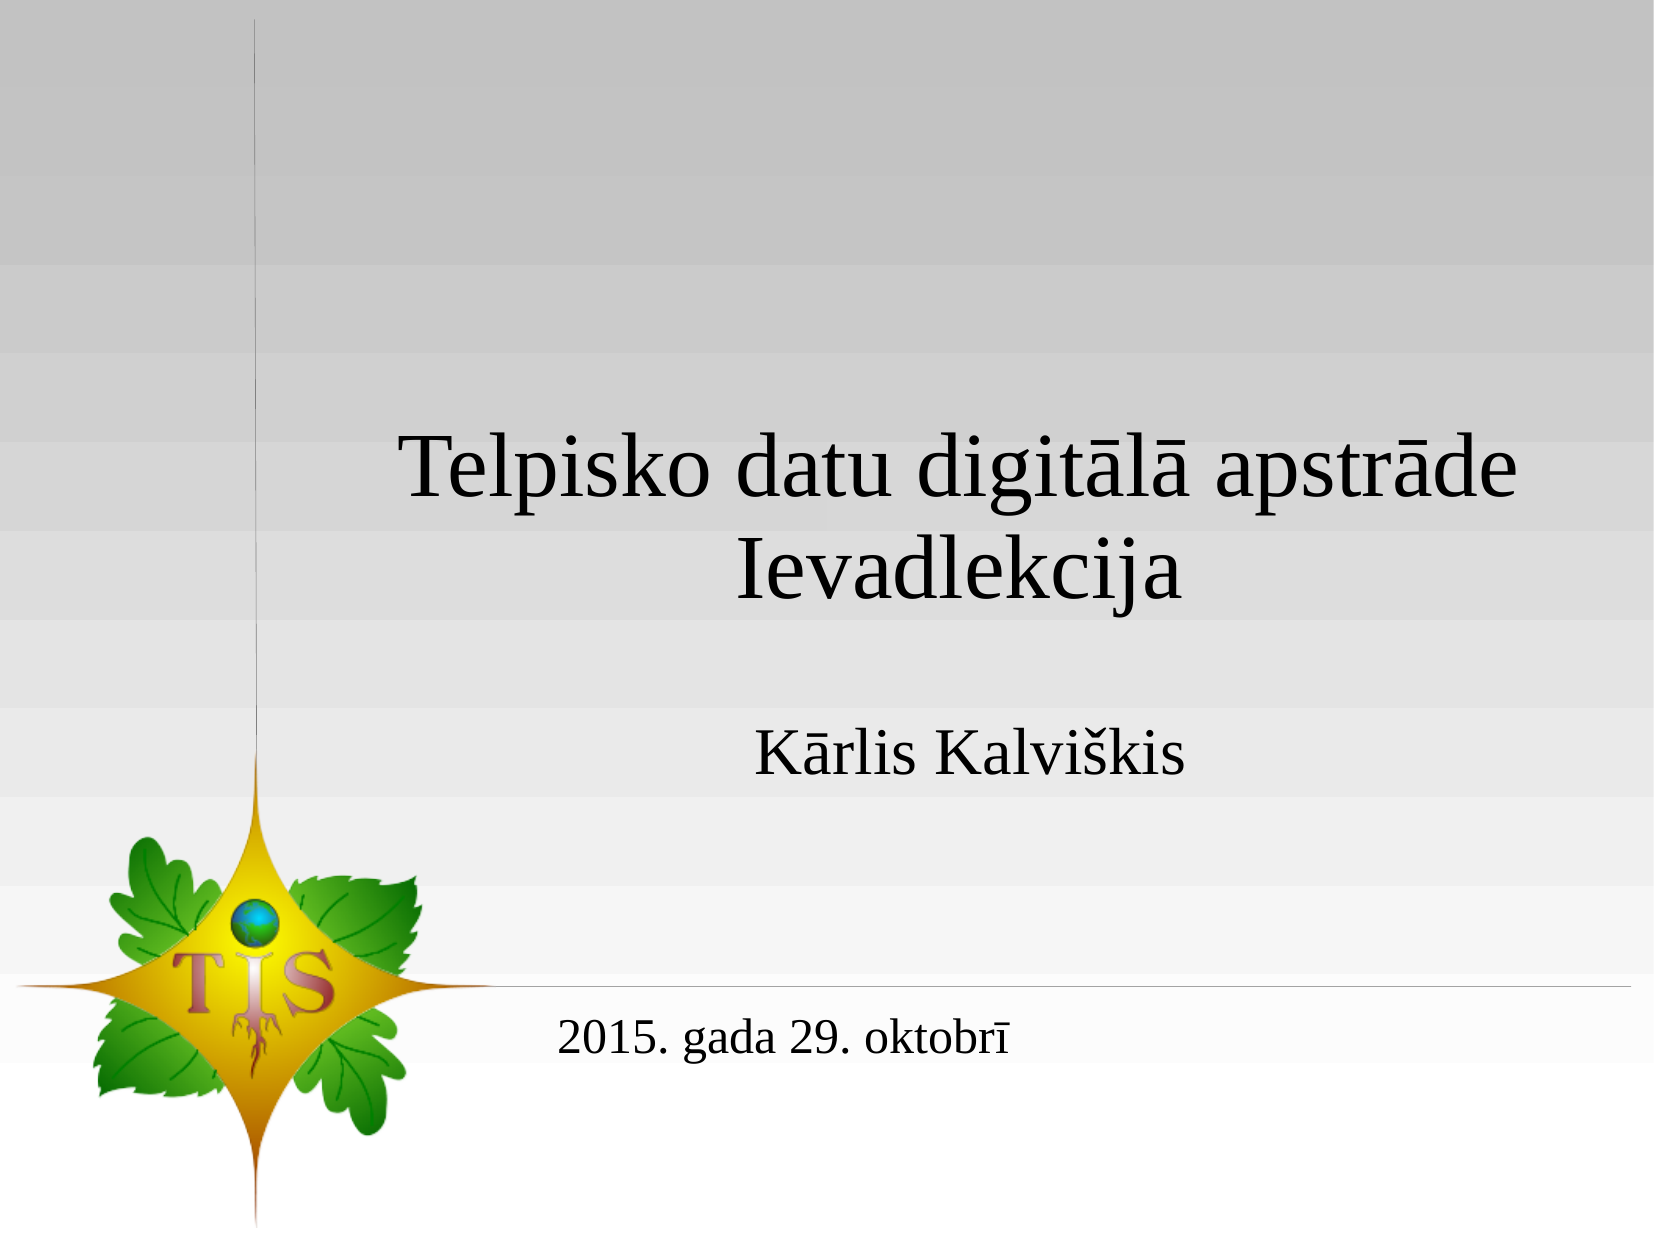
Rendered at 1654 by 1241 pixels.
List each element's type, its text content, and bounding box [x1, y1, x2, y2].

title Telpisko datu digitālā apstrāde Ievadlekcija [324, 413, 1595, 621]
list 2015. gada 29. oktobrī [486, 1009, 1630, 1241]
picture [0, 0, 1654, 1241]
